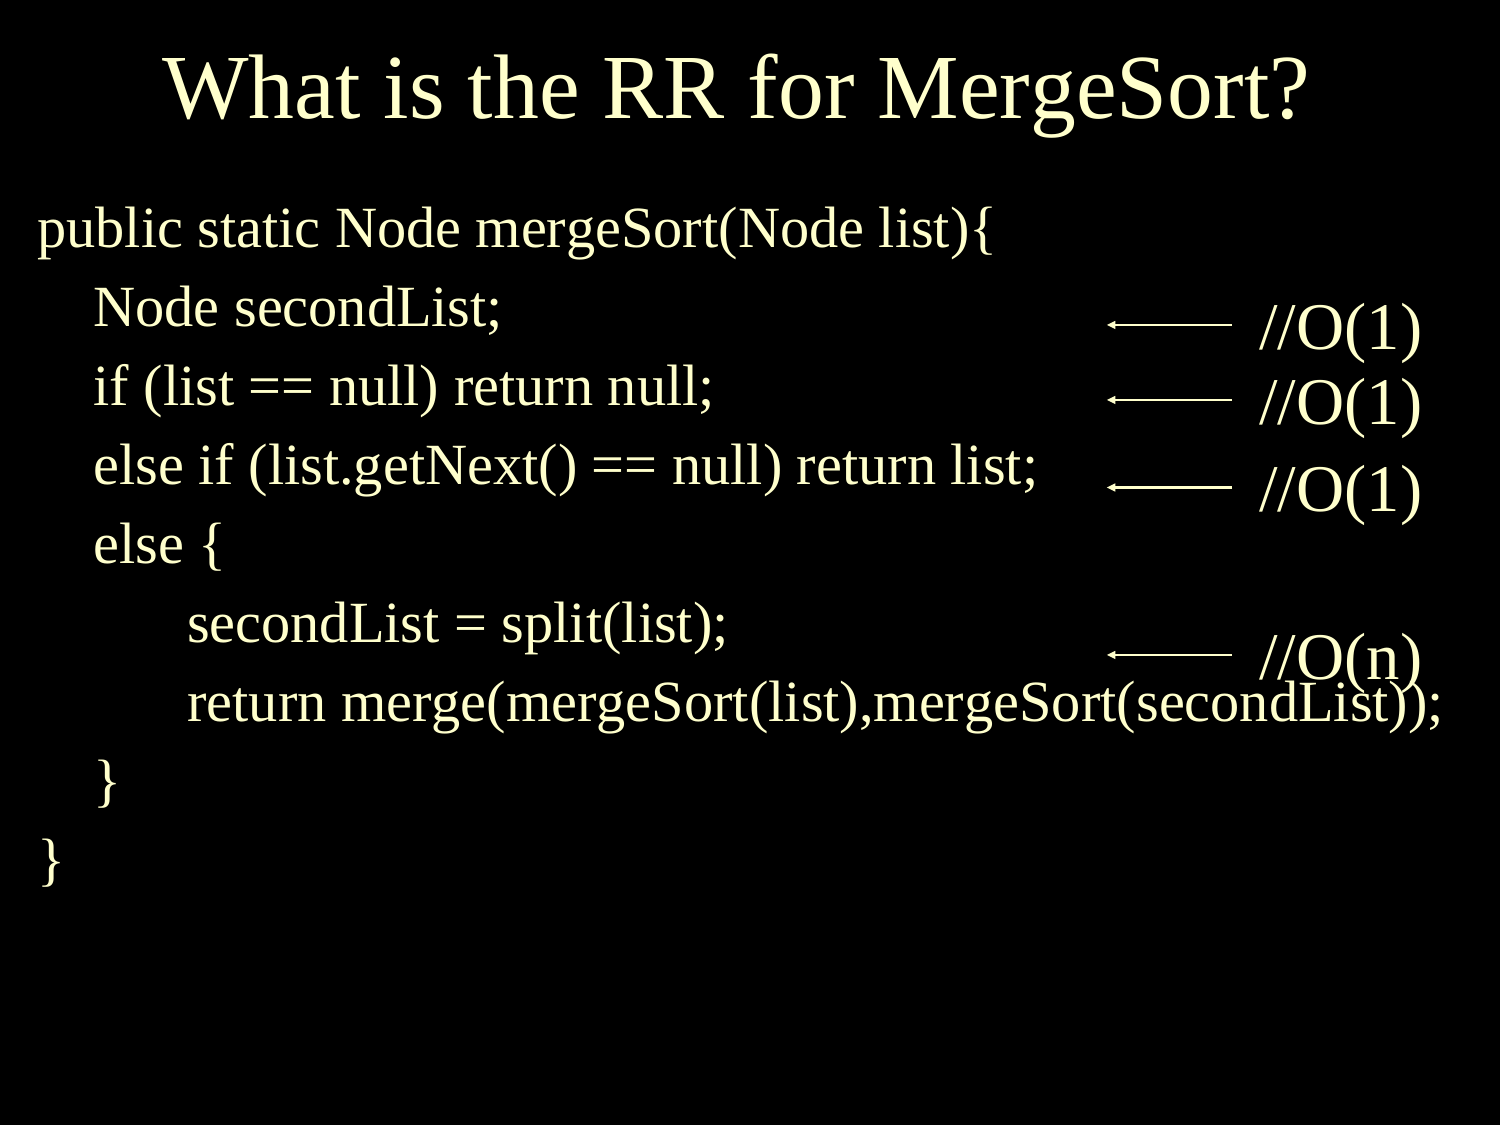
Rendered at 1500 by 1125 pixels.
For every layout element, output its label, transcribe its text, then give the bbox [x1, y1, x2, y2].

list public static Node mergeSort(Node list){ Node secondList; if (list == null) return null; else if (list.getNext() == null) return list; else { secondList = split(list); return merge(mergeSort(list),mergeSort(secondList)); } } [22, 187, 1482, 1026]
text_box //O(1) [1244, 274, 1438, 349]
text_box //O(1) [1306, 307, 1335, 347]
text_box //O(1) [1244, 349, 1438, 437]
title What is the RR for MergeSort? [8, 29, 1467, 146]
text_box //O(1) [1244, 437, 1438, 533]
text_box //O(n) [1244, 604, 1438, 701]
